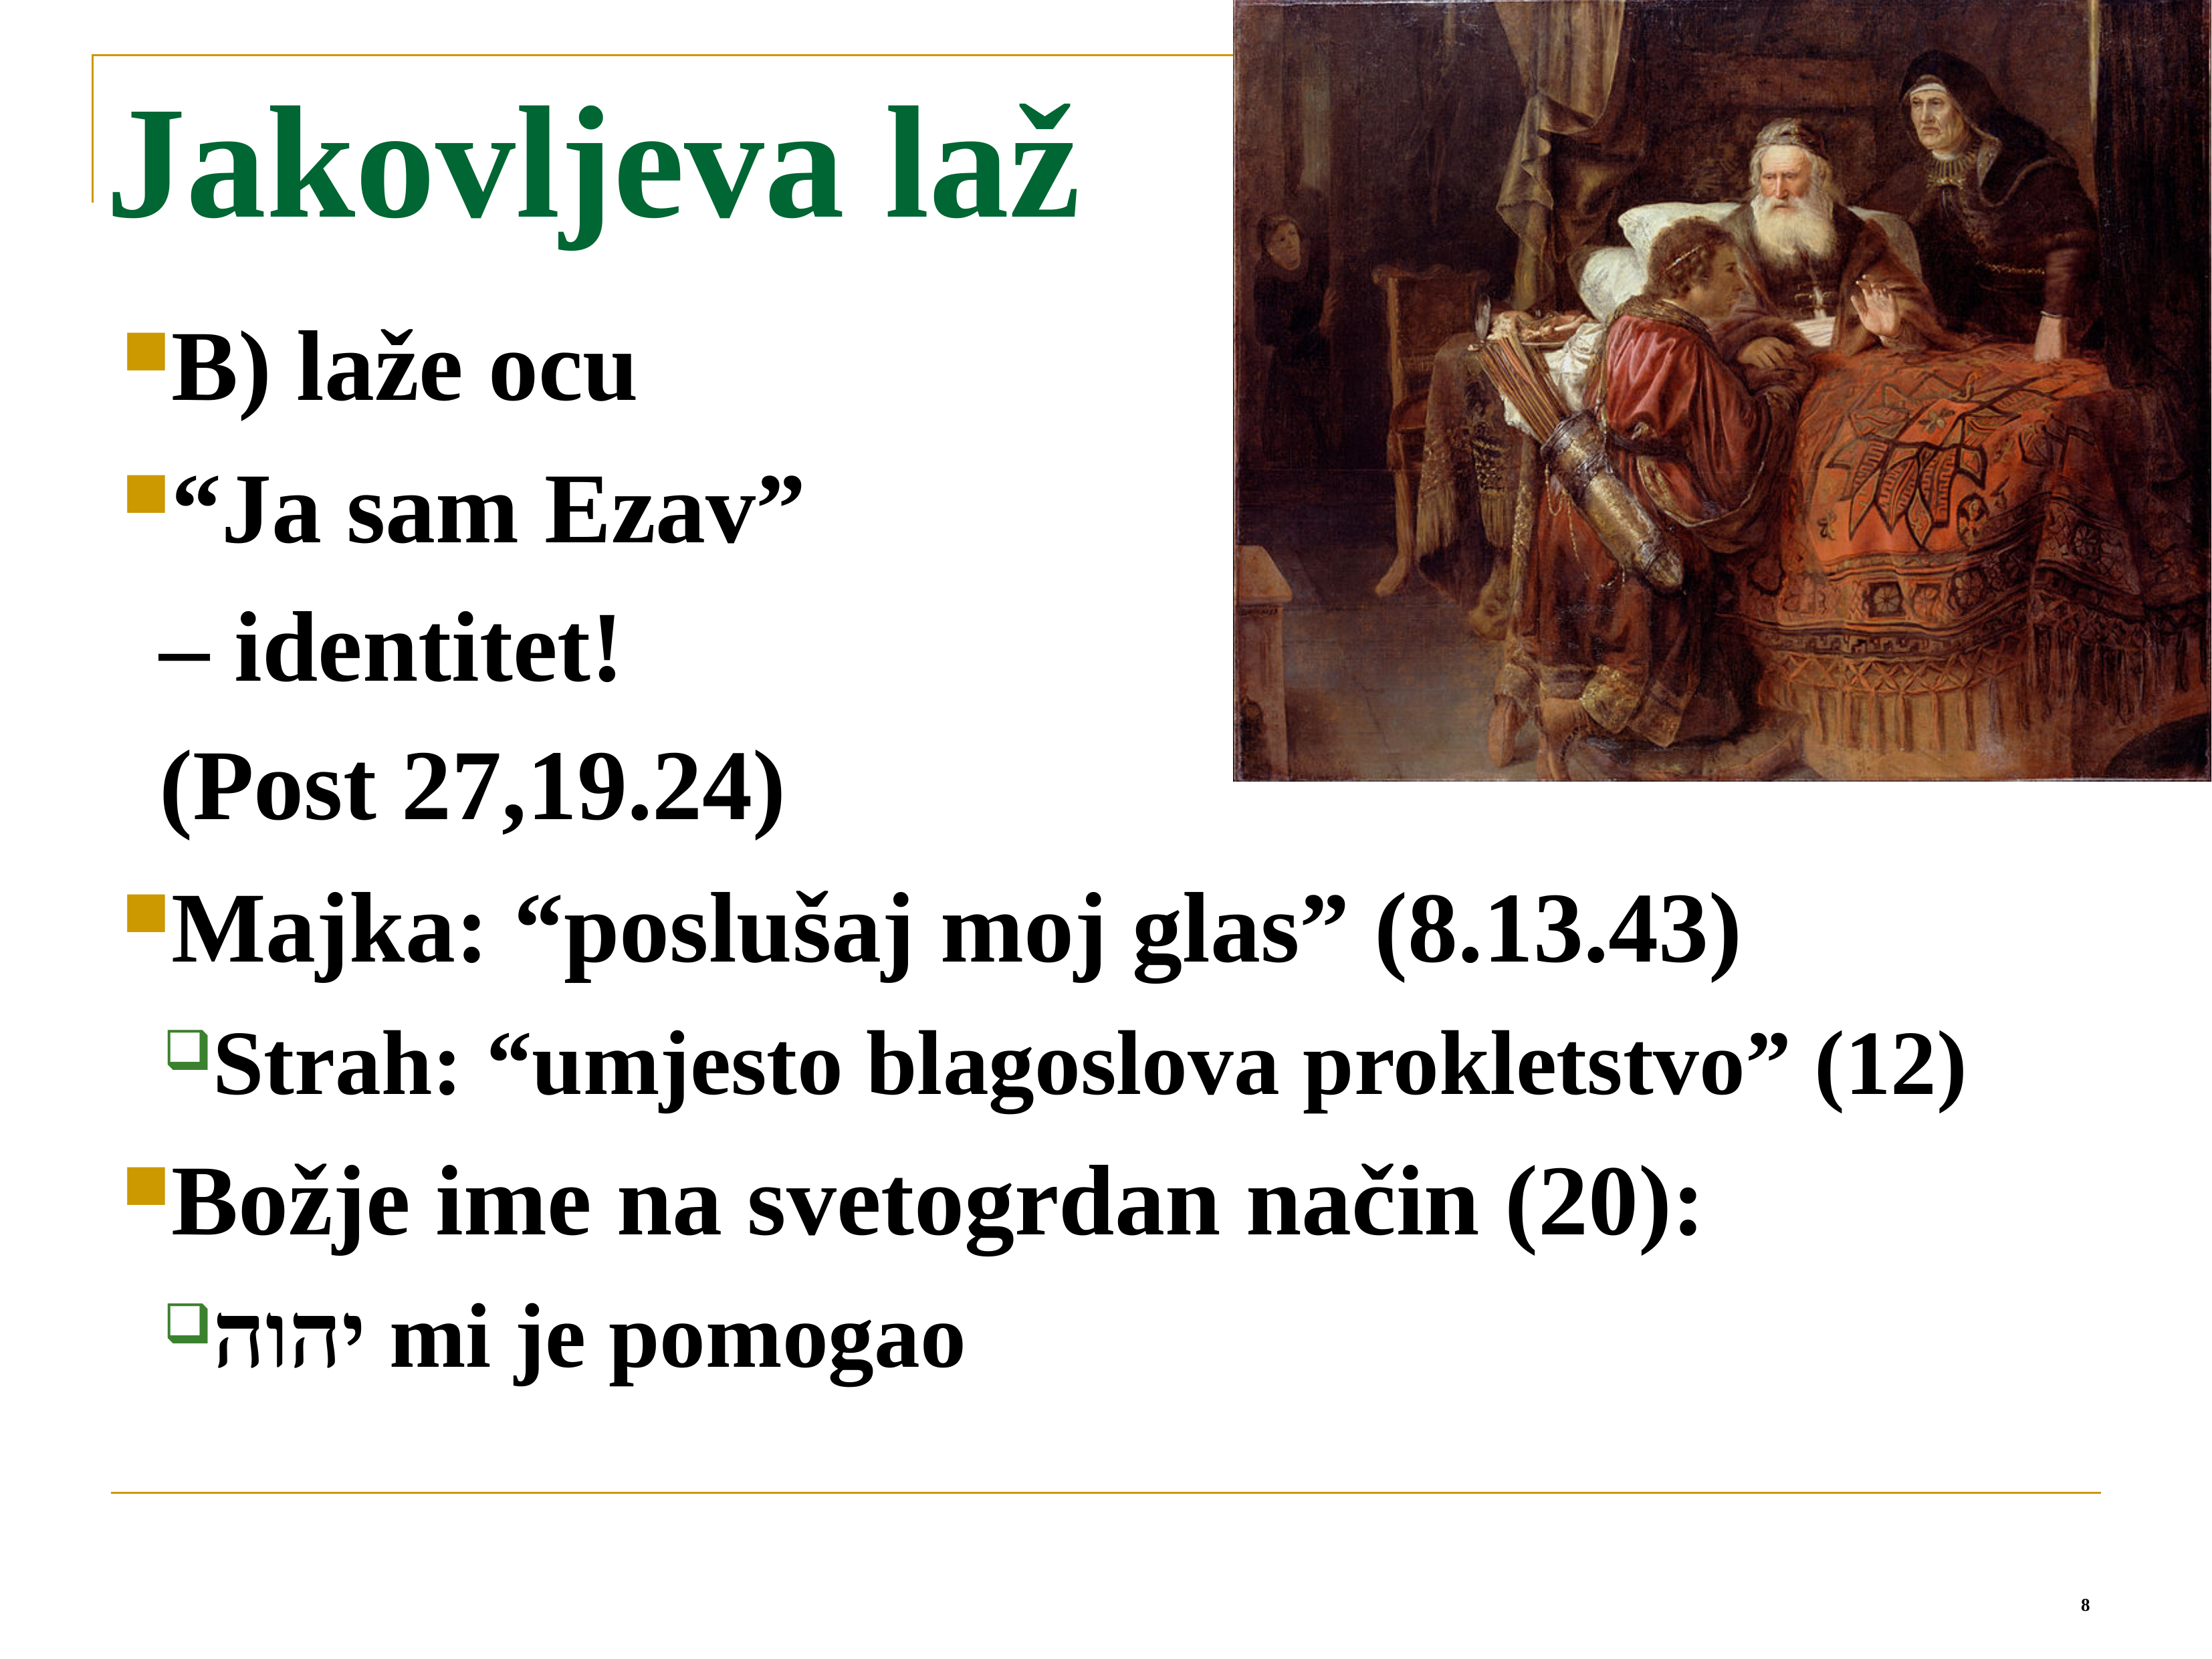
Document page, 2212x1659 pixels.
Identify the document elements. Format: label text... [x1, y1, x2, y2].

title Jakovljeva laž [94, 51, 1233, 327]
picture [1233, 0, 2212, 782]
list B) laže ocu “Ja sam Ezav” – identitet! (Post 27,19.24) Majka: “poslušaj moj glas” (8.13.43) Strah: “umjesto blagoslova prokletstvo” (12) Božje ime na svetogrdan način (20): יהוה mi je pomogao [110, 276, 2212, 1491]
